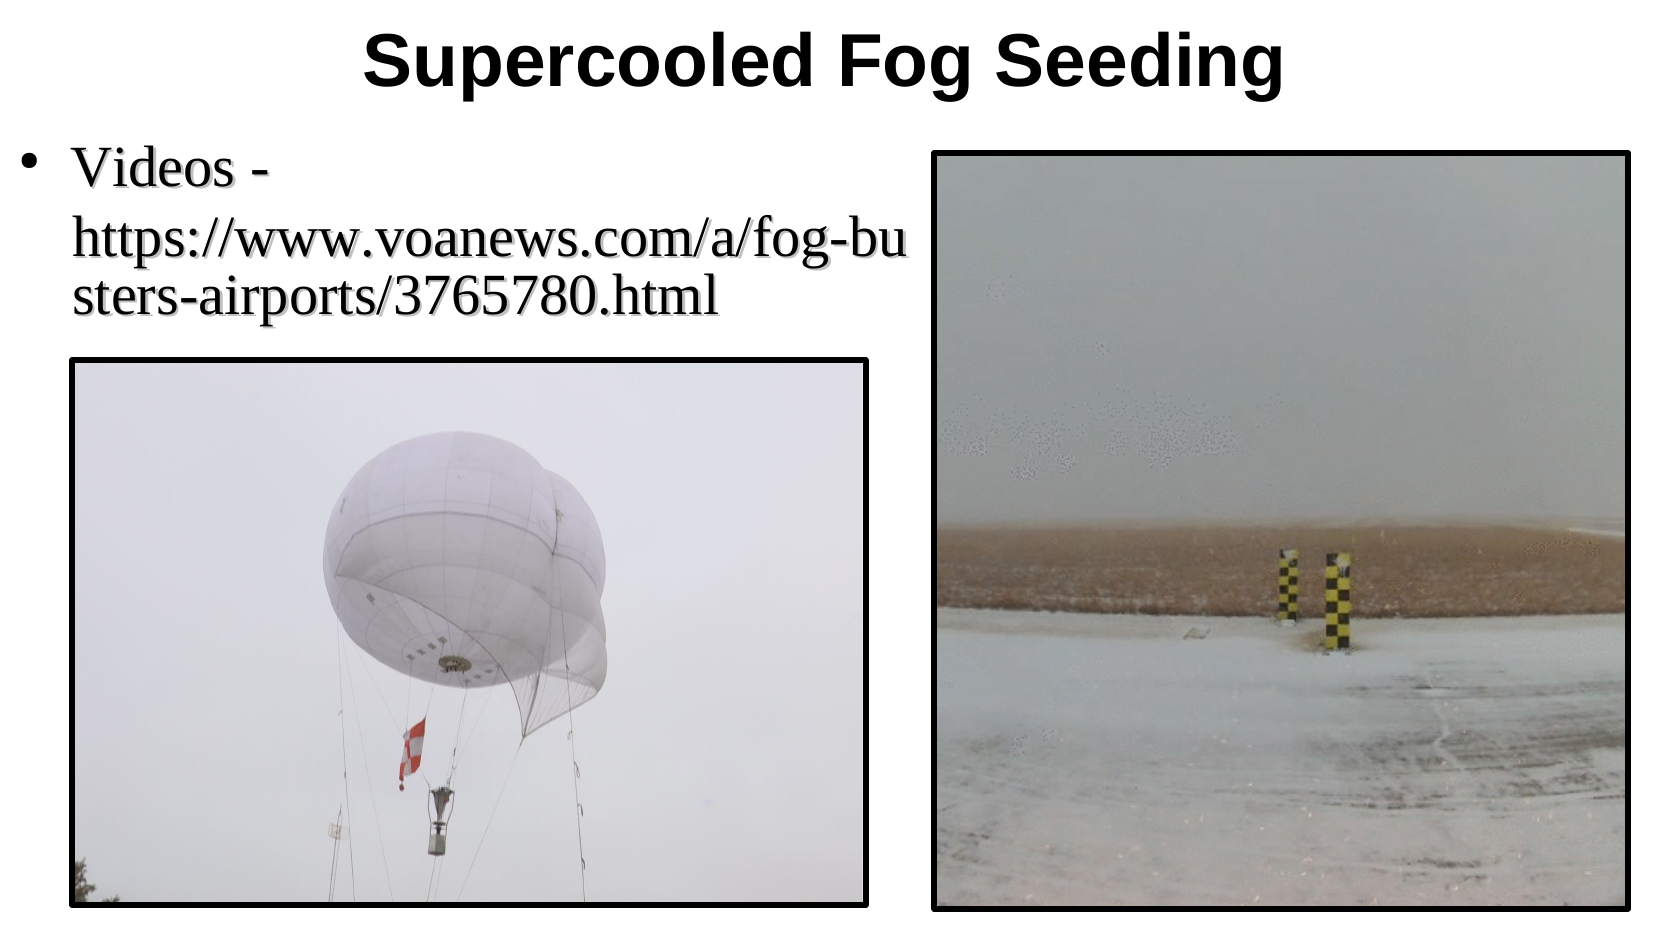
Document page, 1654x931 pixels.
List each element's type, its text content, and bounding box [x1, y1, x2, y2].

picture [75, 363, 863, 903]
title Supercooled Fog Seeding [0, 5, 1654, 107]
text_box Videos - https://www.voanews.com/a/fog-busters-airports/3765780.html [4, 120, 938, 276]
picture [937, 155, 1625, 906]
